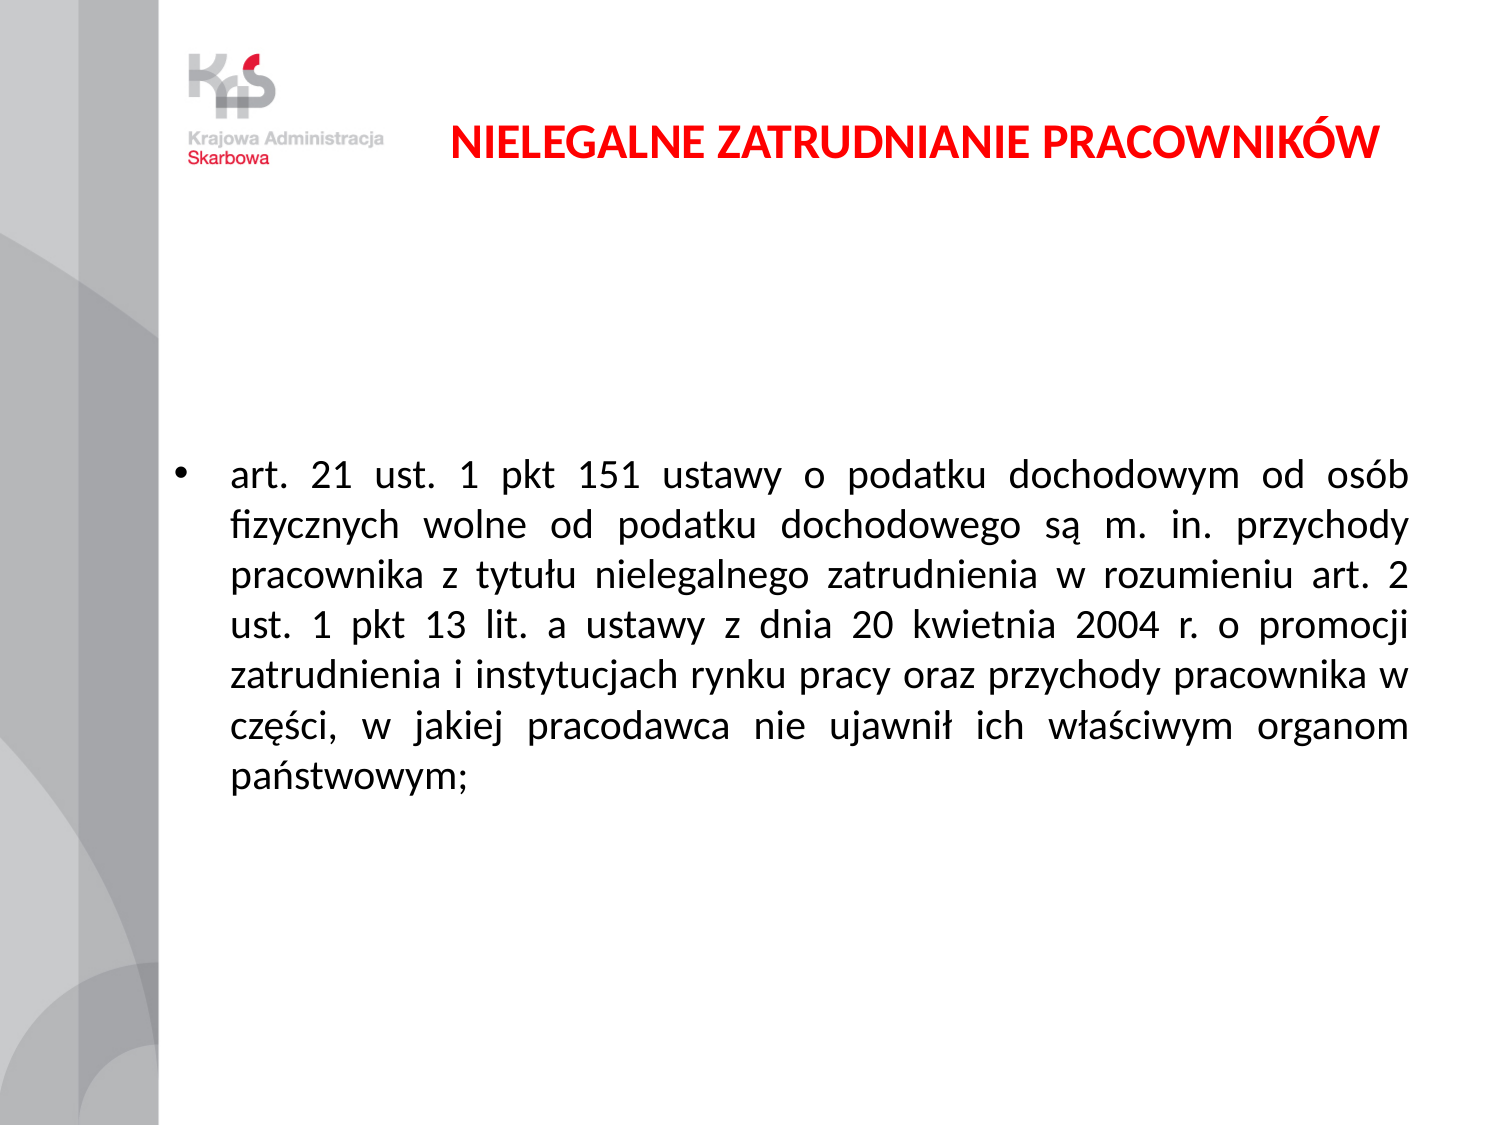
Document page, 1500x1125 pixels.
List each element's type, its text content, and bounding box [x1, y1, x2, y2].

list art. 21 ust. 1 pkt 151 ustawy o podatku dochodowym od osób fizycznych wolne od podatku dochodowego są m. in. przychody pracownika z tytułu nielegalnego zatrudnienia w rozumieniu art. 2 ust. 1 pkt 13 lit. a ustawy z dnia 20 kwietnia 2004 r. o promocji zatrudnienia i instytucjach rynku pracy oraz przychody pracownika w części, w jakiej pracodawca nie ujawnił ich właściwym organom państwowym; [159, 262, 1425, 1084]
title NIELEGALNE ZATRUDNIANIE PRACOWNIKÓW [406, 45, 1425, 233]
picture [0, 0, 1500, 1125]
